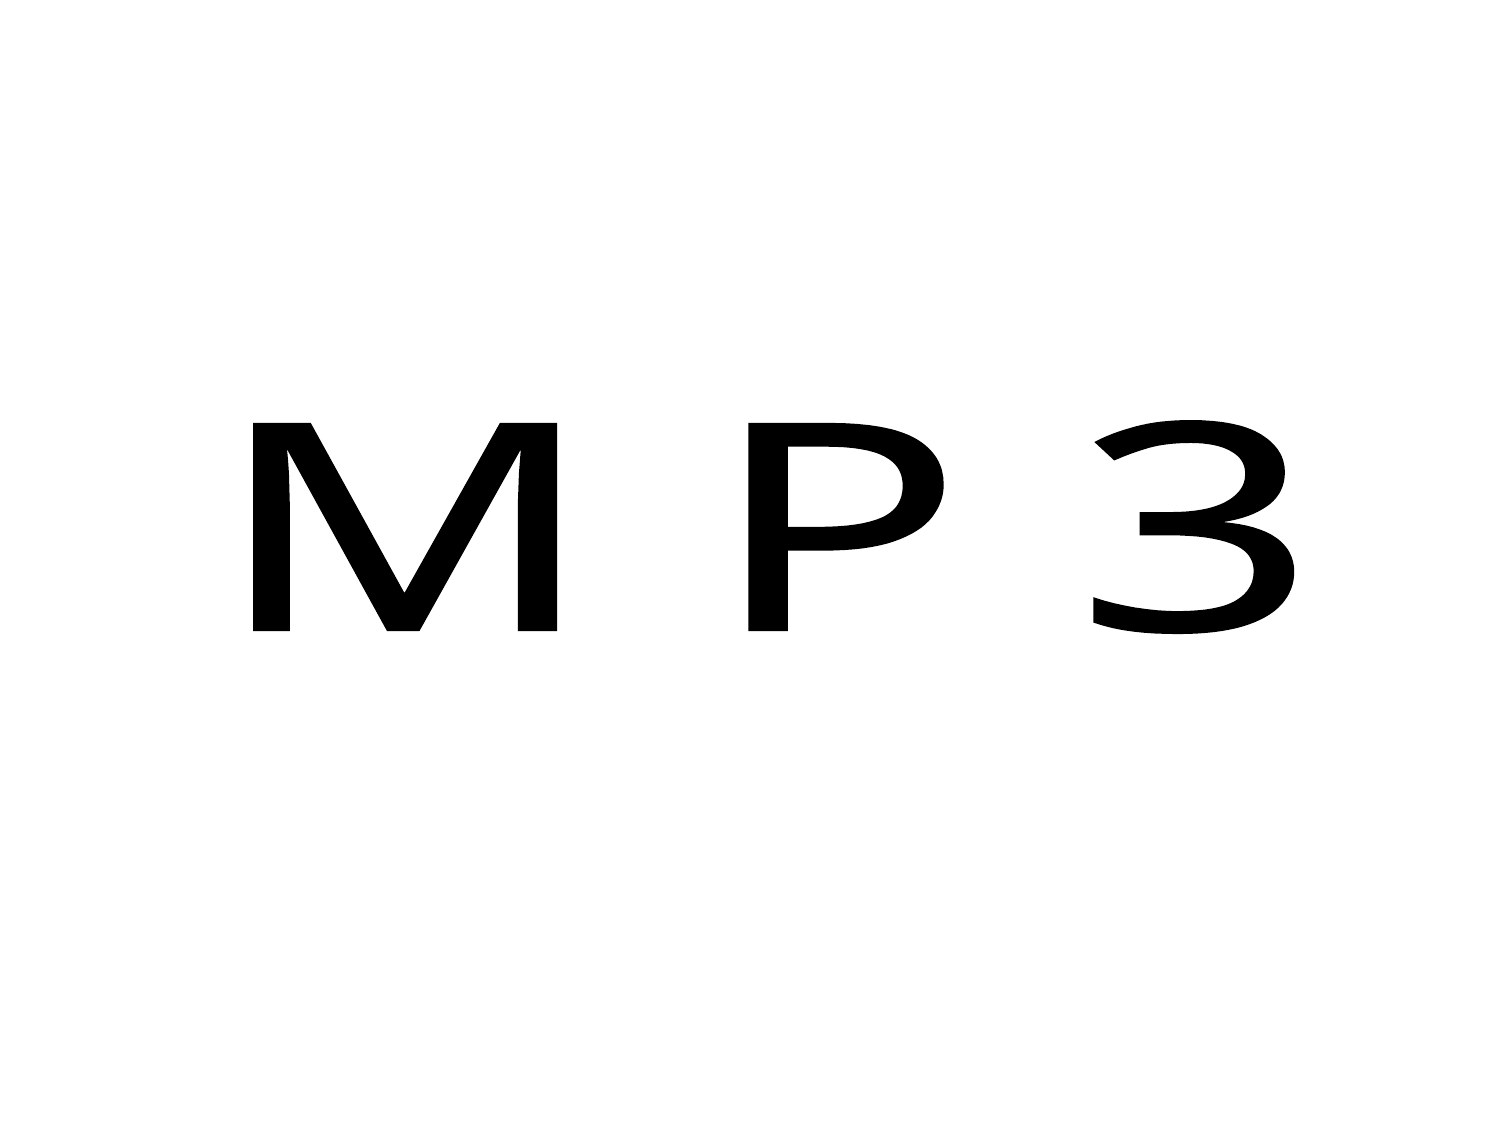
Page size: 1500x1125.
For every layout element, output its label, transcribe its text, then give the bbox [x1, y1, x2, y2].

text_box M P 3 [1094, 420, 1294, 634]
text_box M P 3 [749, 423, 943, 631]
text_box M P 3 [253, 423, 557, 631]
